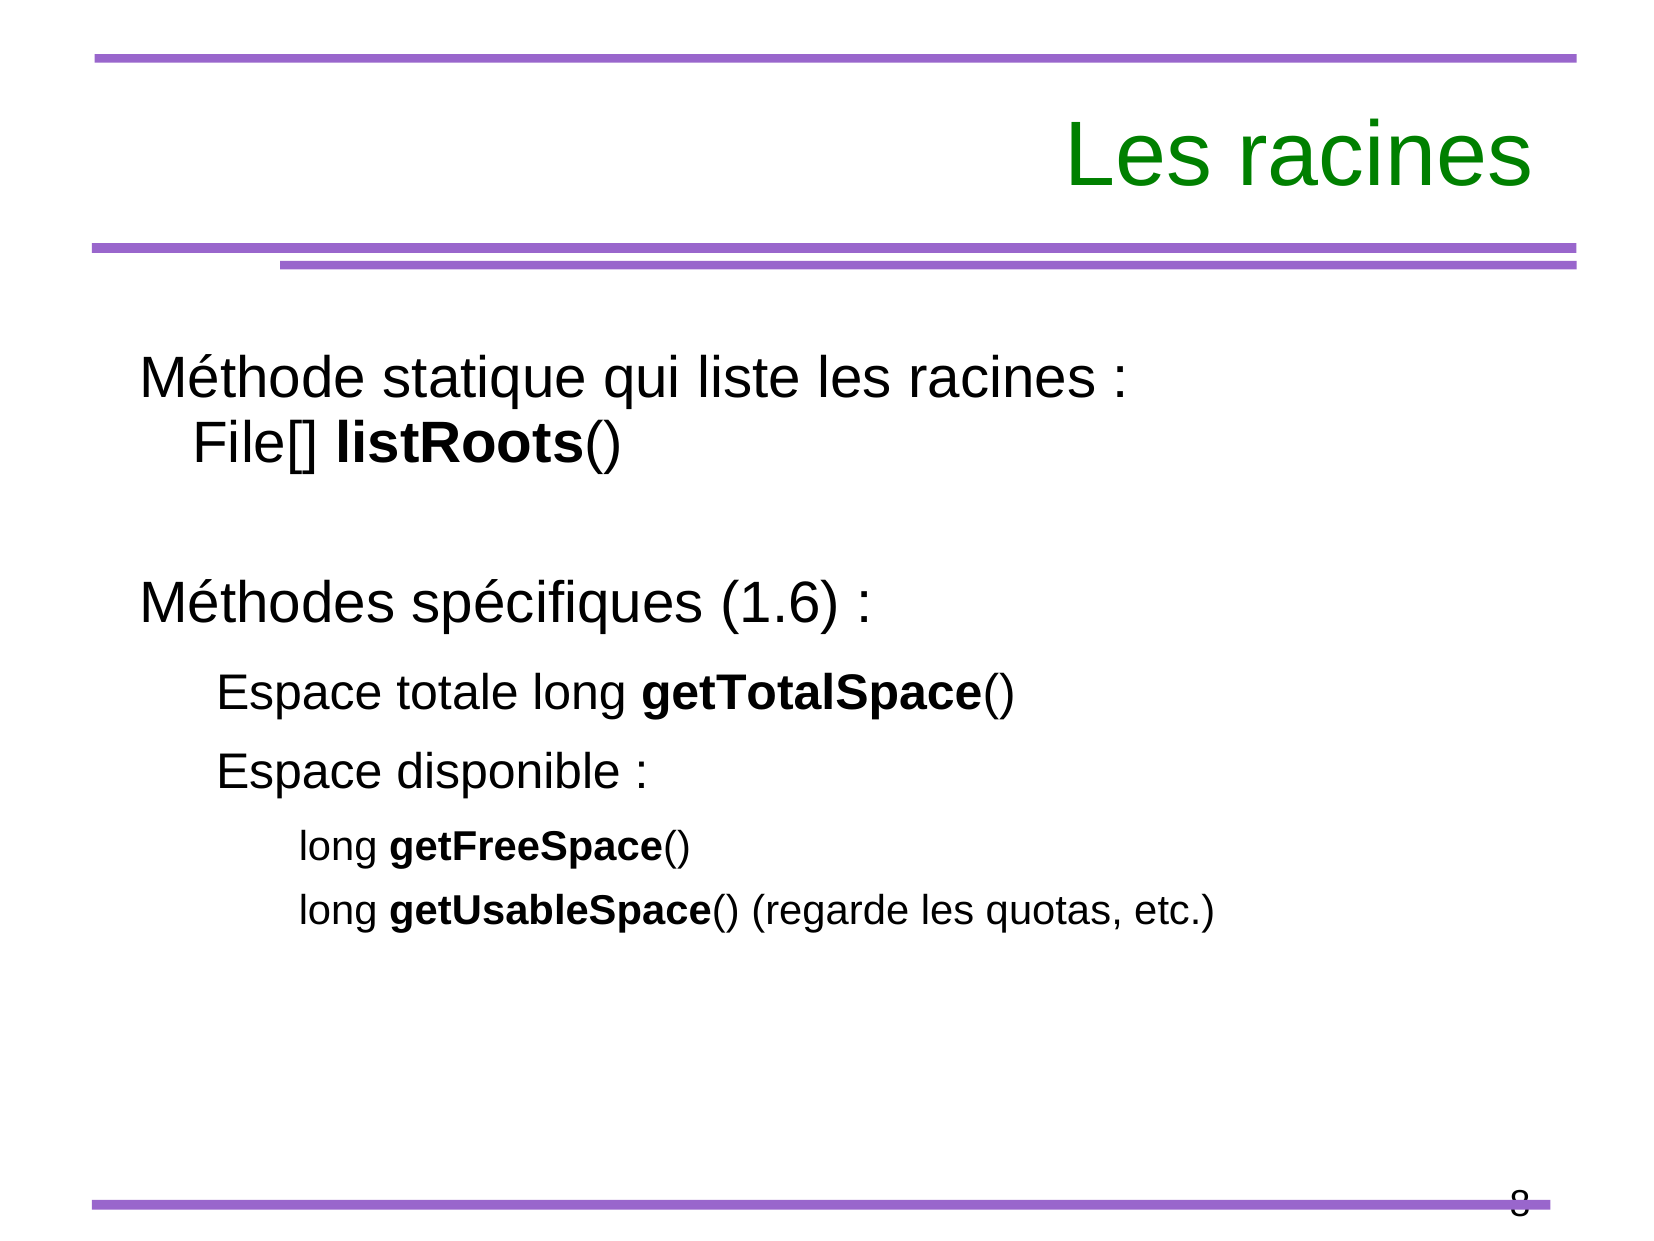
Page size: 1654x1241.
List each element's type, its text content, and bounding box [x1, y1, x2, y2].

title Les racines [121, 49, 1534, 257]
list Méthode statique qui liste les racines : File[] listRoots() Méthodes spécifiques (1.6) : Espace totale long getTotalSpace() Espace disponible : long getFreeSpace() long getUsableSpace() (regarde les quotas, etc.) [121, 344, 1534, 1127]
